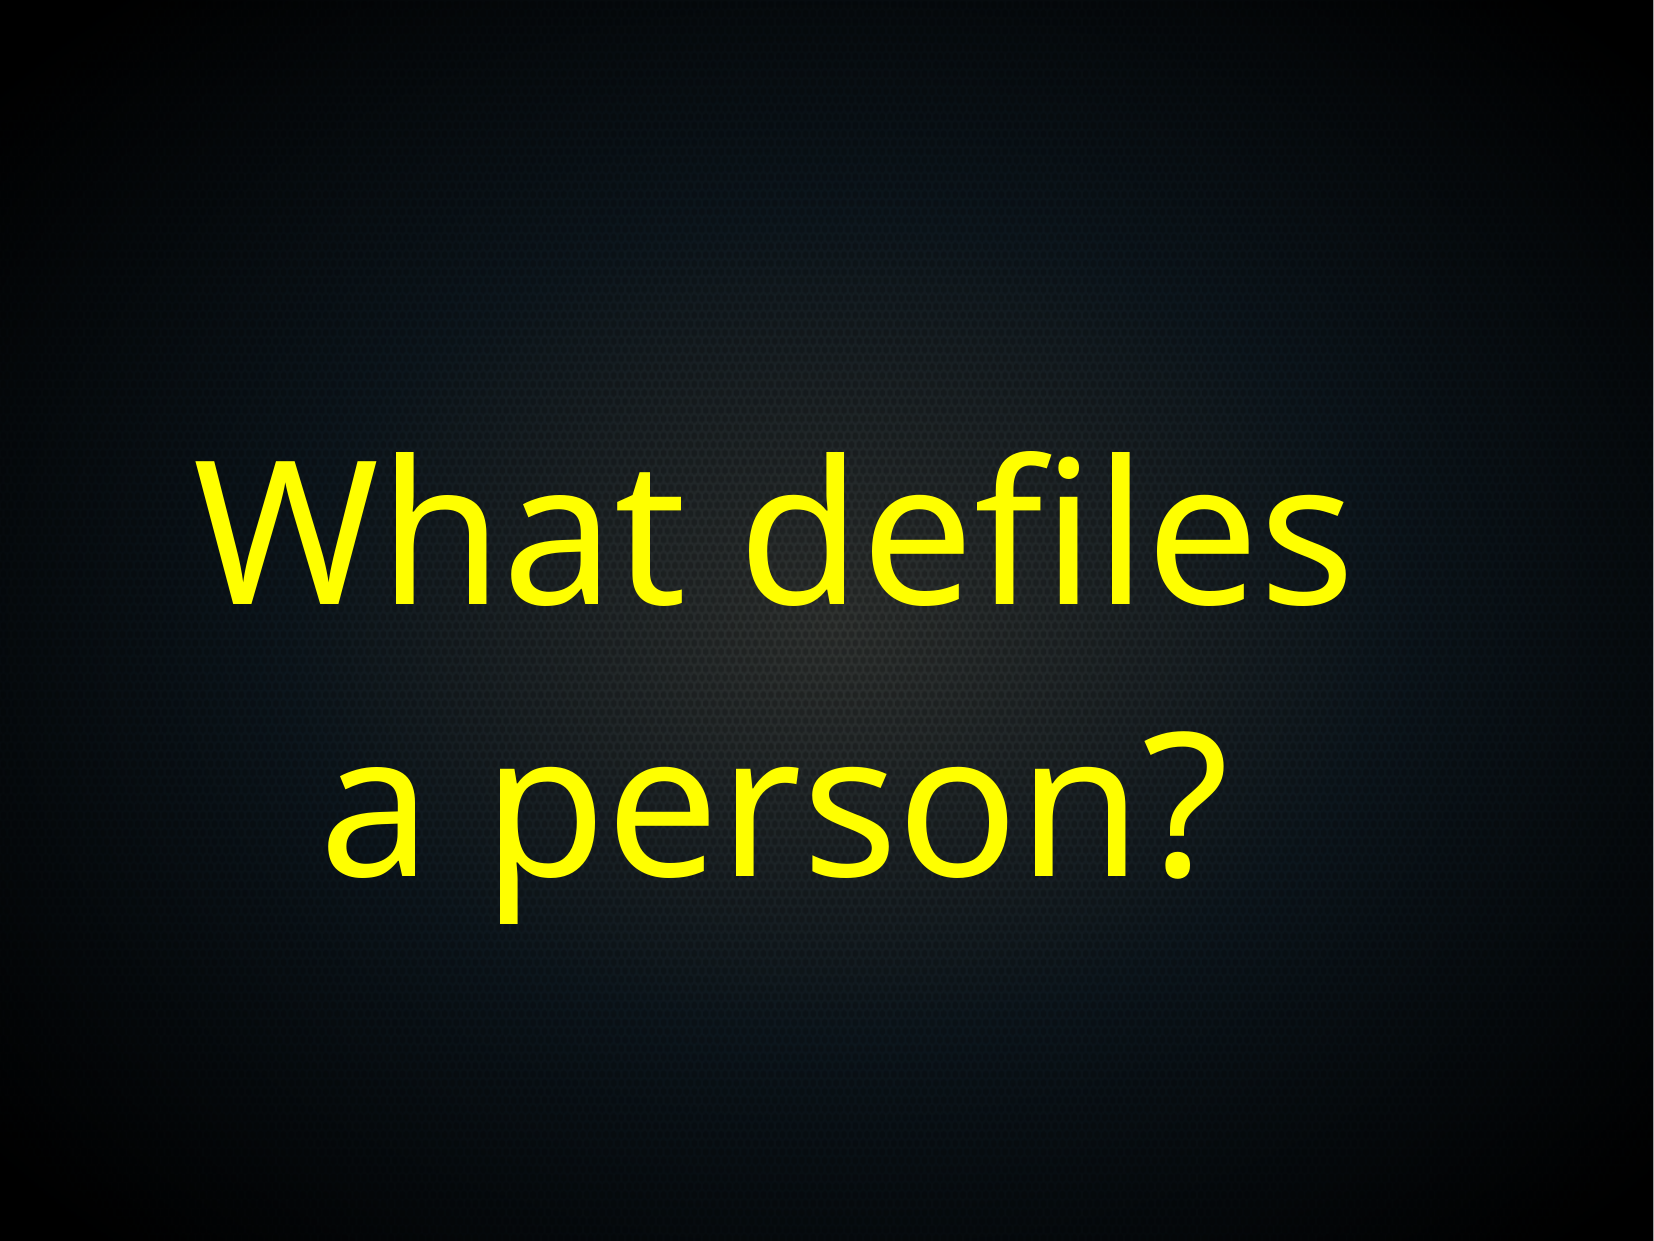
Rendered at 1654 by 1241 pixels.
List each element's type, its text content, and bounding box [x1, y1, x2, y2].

text_box What defiles a person? [178, 382, 1476, 858]
picture [0, 0, 1654, 1241]
